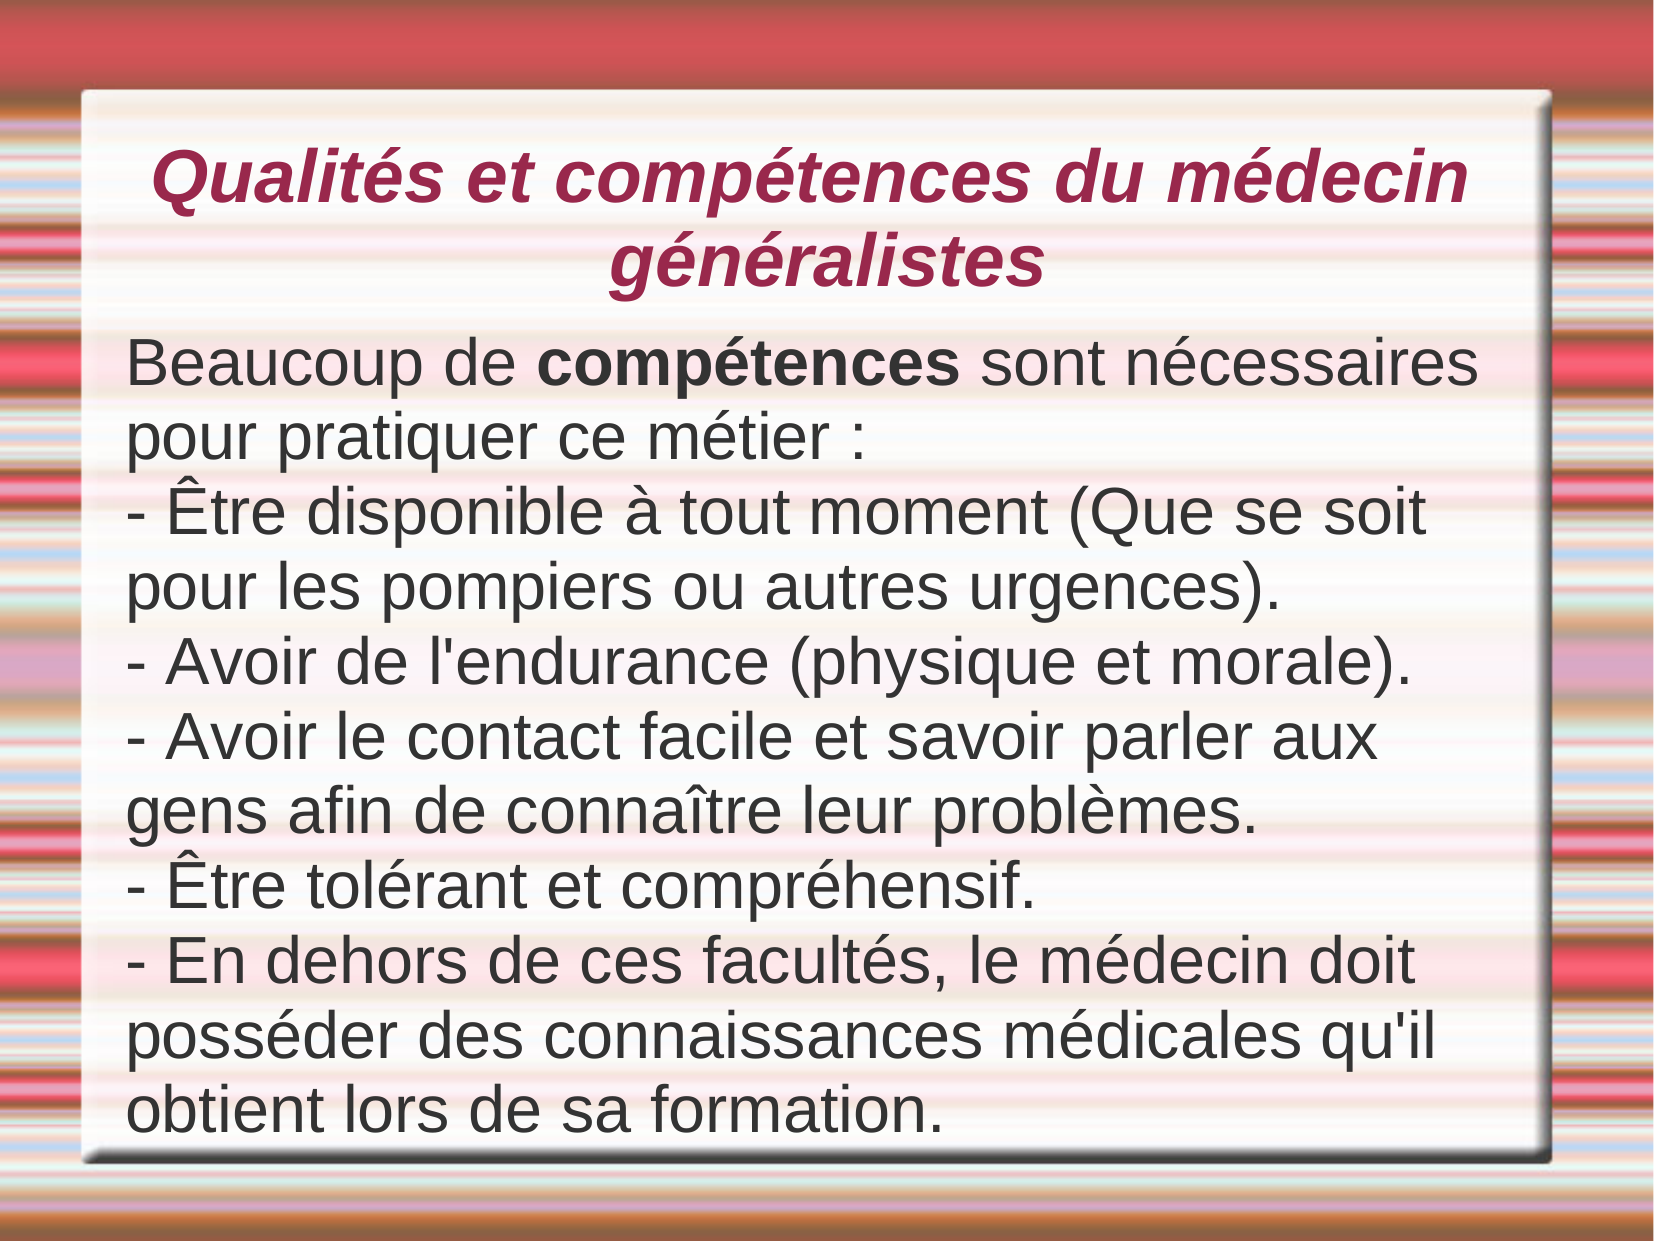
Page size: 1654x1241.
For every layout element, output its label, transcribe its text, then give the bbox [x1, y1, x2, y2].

picture [0, 0, 1654, 1241]
list Beaucoup de compétences sont nécessaires pour pratiquer ce métier : - Être disponible à tout moment (Que se soit pour les pompiers ou autres urgences). - Avoir de l'endurance (physique et morale). - Avoir le contact facile et savoir parler aux gens afin de connaître leur problèmes. - Être tolérant et compréhensif. - En dehors de ces facultés, le médecin doit posséder des connaissances médicales qu'il obtient lors de sa formation. [124, 324, 1506, 1148]
title Qualités et compétences du médecin généralistes [88, 114, 1534, 322]
